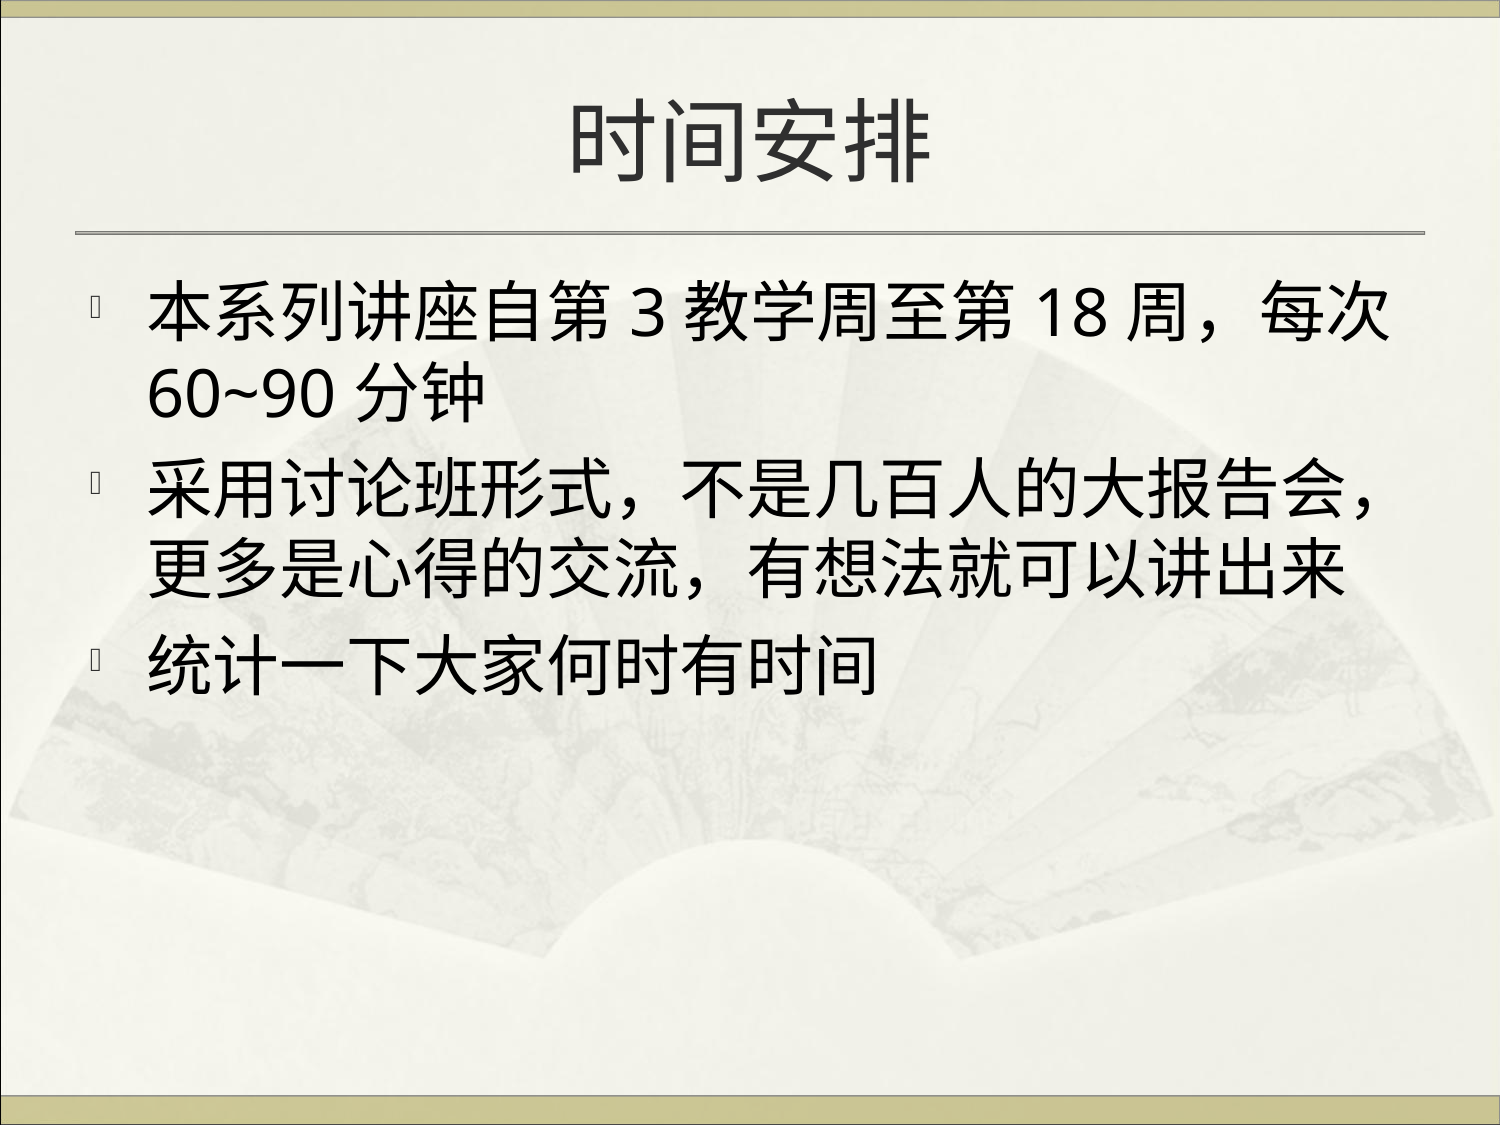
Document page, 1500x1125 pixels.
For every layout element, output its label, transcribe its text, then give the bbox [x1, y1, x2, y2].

list 本系列讲座自第3教学周至第18周，每次60~90分钟 采用讨论班形式，不是几百人的大报告会，更多是心得的交流，有想法就可以讲出来 统计一下大家何时有时间 [75, 262, 1426, 1032]
picture [0, 0, 1500, 1125]
title 时间安排 [75, 45, 1426, 233]
